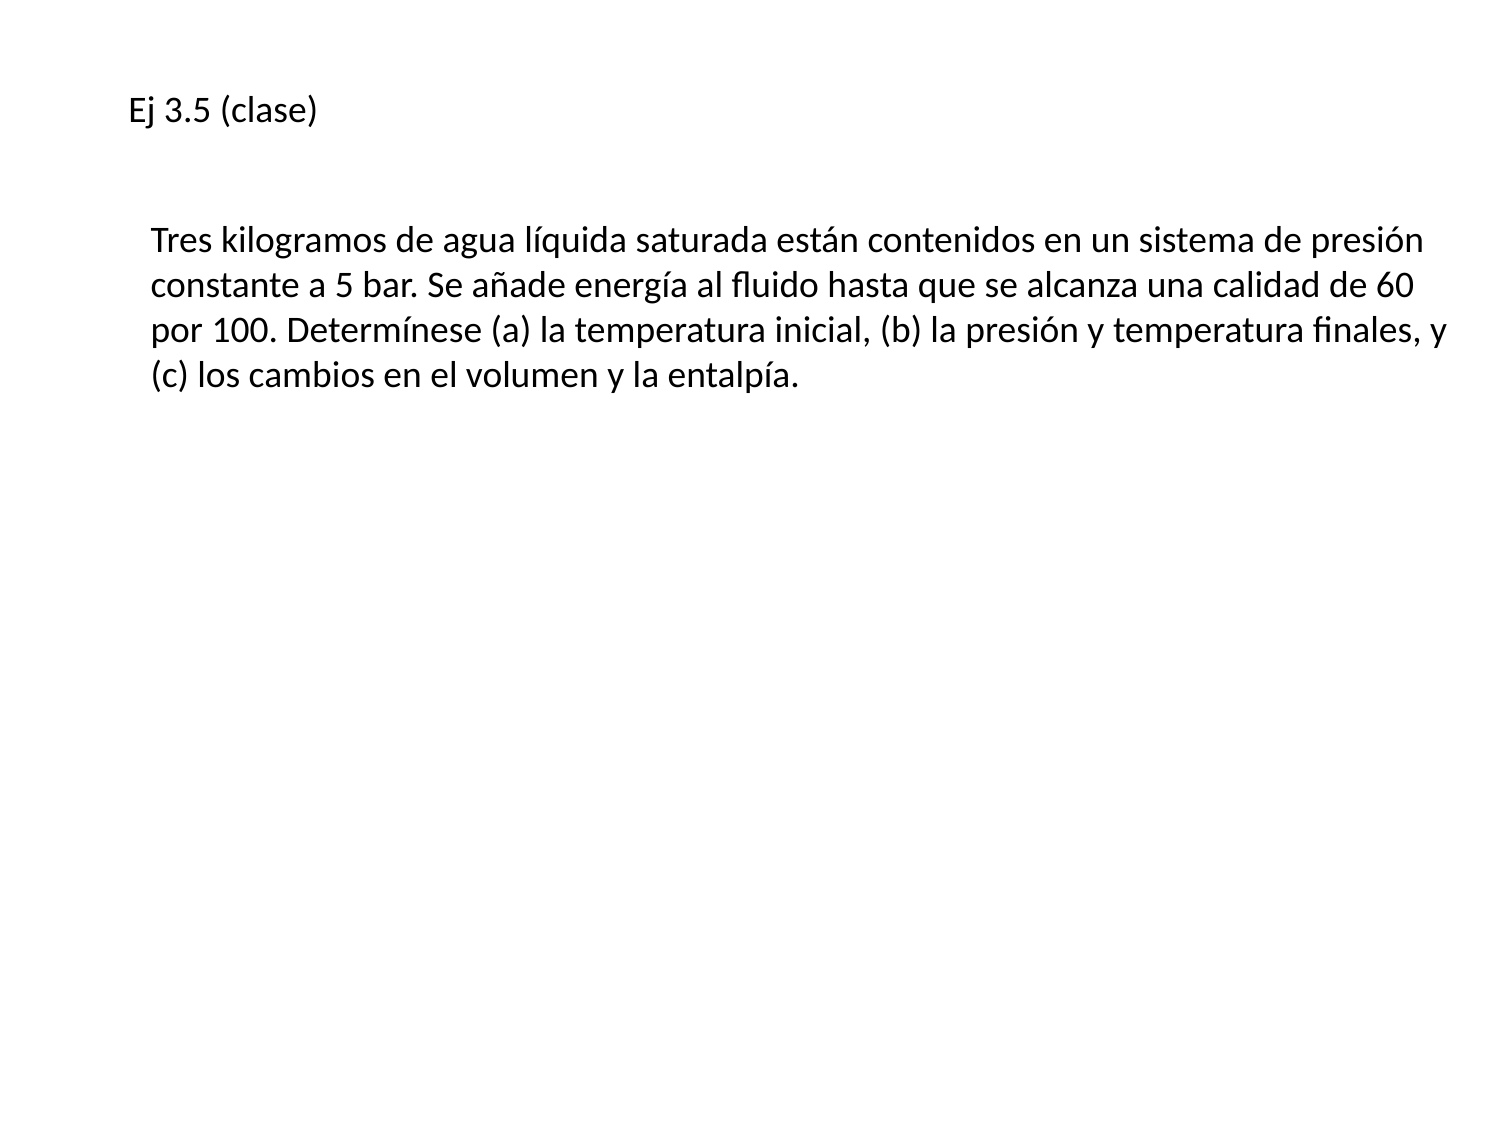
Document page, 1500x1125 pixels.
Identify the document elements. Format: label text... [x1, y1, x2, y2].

text_box Tres kilogramos de agua líquida saturada están contenidos en un sistema de presión constante a 5 bar. Se añade energía al fluido hasta que se alcanza una calidad de 60 por 100. Determínese (a) la temperatura inicial, (b) la presión y temperatura finales, y (c) los cambios en el volumen y la entalpía. [135, 208, 1471, 403]
text_box Ej 3.5 (clase) [113, 78, 334, 138]
